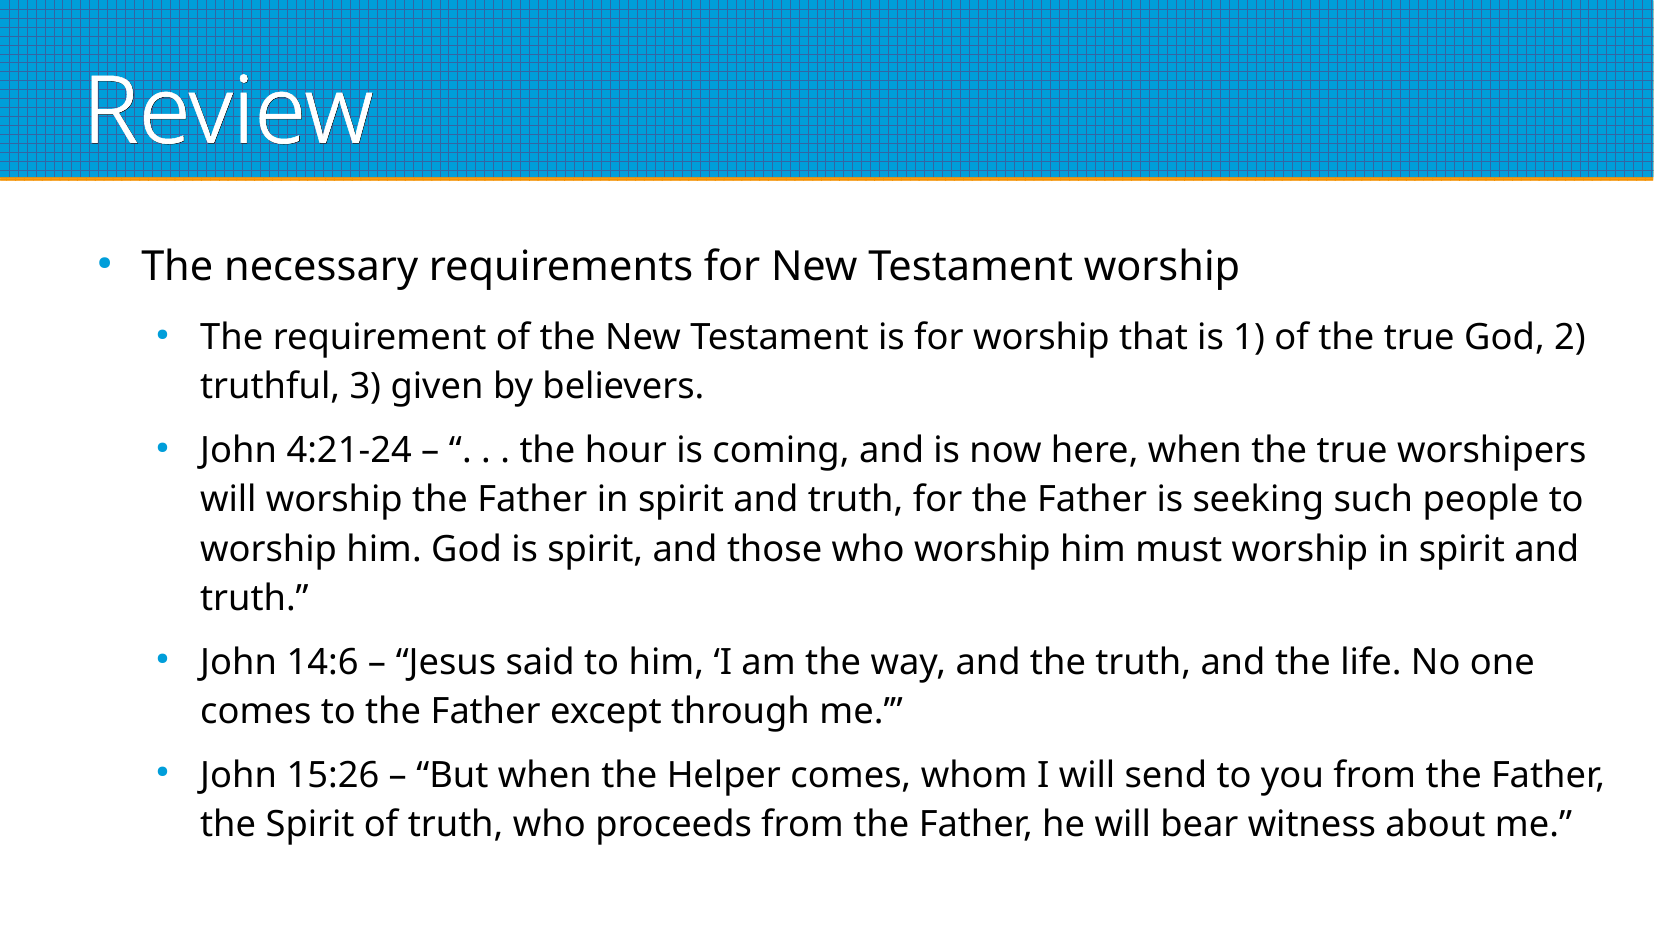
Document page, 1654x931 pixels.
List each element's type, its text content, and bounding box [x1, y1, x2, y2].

title Review [82, 14, 1571, 171]
list The necessary requirements for New Testament worship The requirement of the New Testament is for worship that is 1) of the true God, 2) truthful, 3) given by believers. John 4:21-24 – “. . . the hour is coming, and is now here, when the true worshipers will worship the Father in spirit and truth, for the Father is seeking such people to worship him. God is spirit, and those who worship him must worship in spirit and truth.” John 14:6 – “Jesus said to him, ‘I am the way, and the truth, and the life. No one comes to the Father except through me.’” John 15:26 – “But when the Helper comes, whom I will send to you from the Father, the Spirit of truth, who proceeds from the Father, he will bear witness about me.” [82, 236, 1613, 863]
